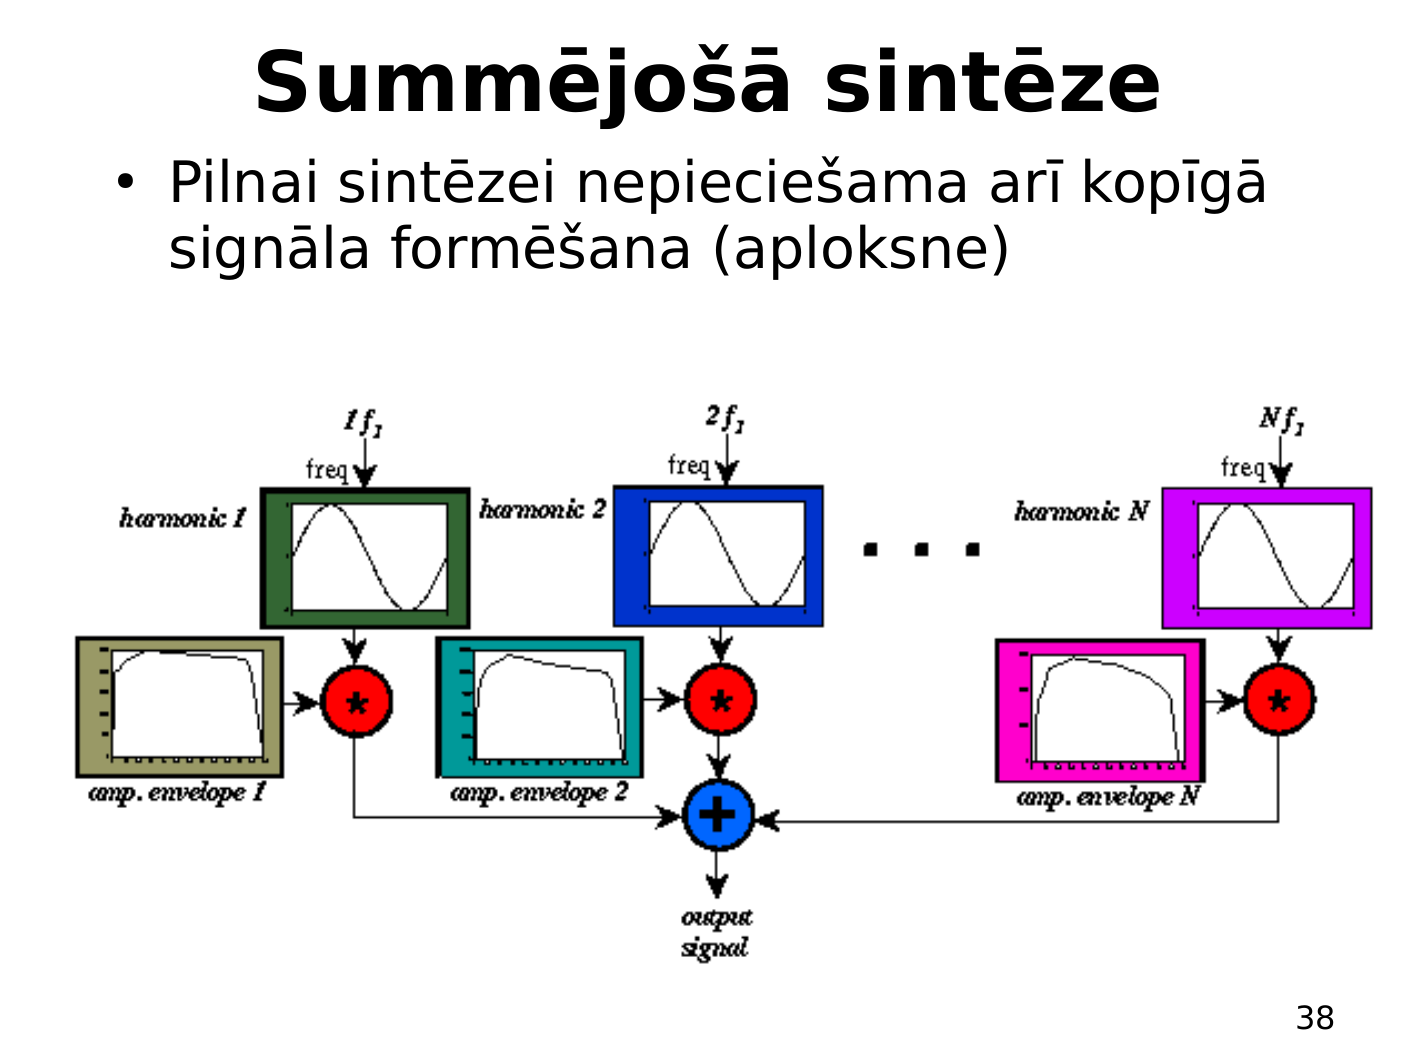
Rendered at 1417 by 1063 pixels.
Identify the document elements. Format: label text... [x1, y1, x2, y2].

title Summējošā sintēze [94, 32, 1323, 133]
list Pilnai sintēzei nepieciešama arī kopīgā signāla formēšana (aploksne) [82, 141, 1311, 378]
picture [47, 401, 1382, 977]
